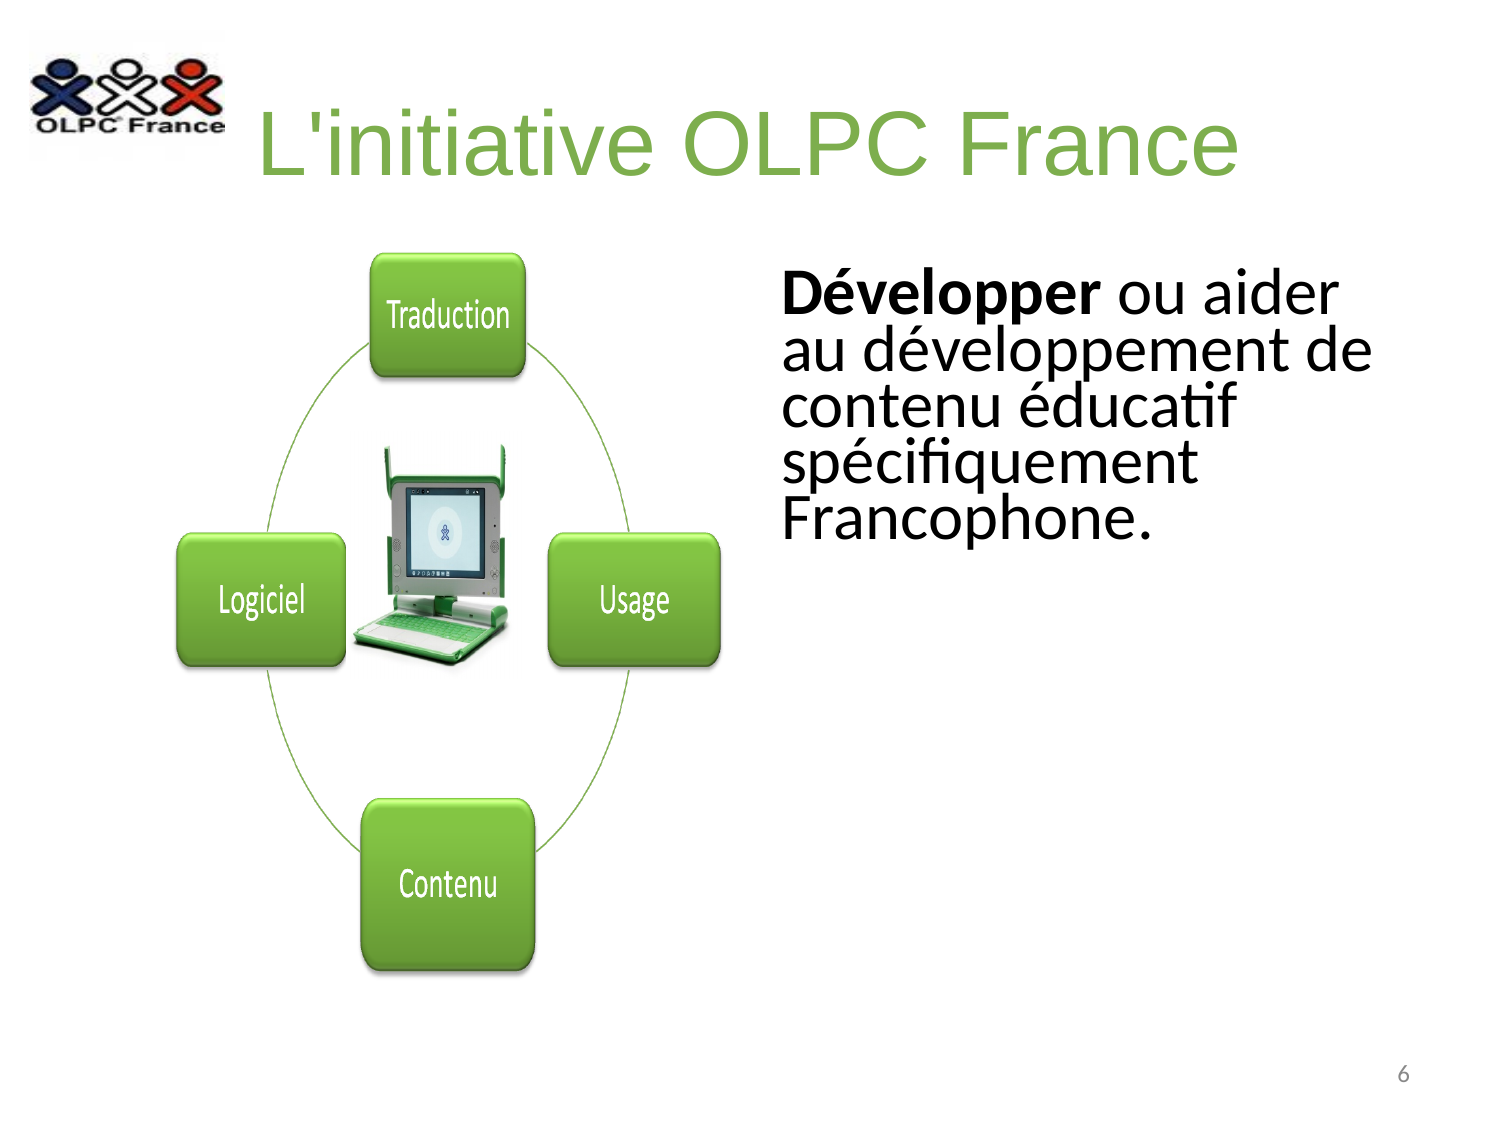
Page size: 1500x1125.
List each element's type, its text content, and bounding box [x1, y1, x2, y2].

picture [5, 241, 892, 988]
text_box <numéro> [1074, 1042, 1426, 1103]
text_box L'initiative OLPC France [75, 45, 1426, 233]
list Développer ou aider au développement de contenu éducatif spécifiquement Francophone. [766, 262, 1425, 1006]
picture [29, 30, 225, 161]
